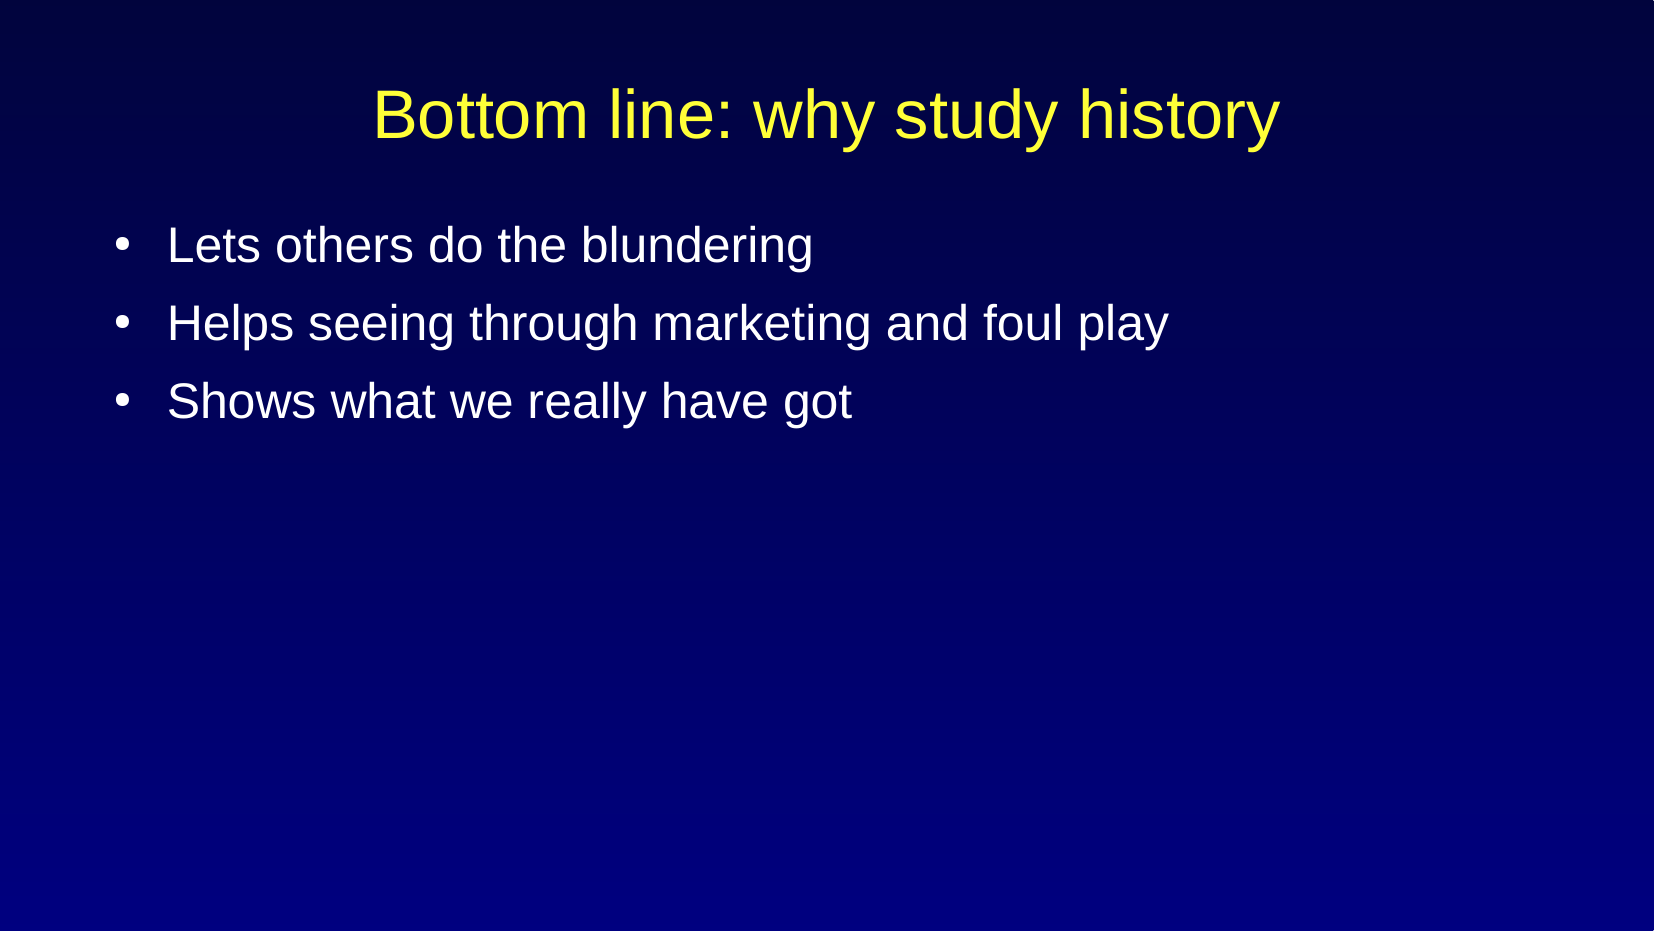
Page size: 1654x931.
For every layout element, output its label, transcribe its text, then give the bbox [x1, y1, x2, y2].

title Bottom line: why study history [82, 37, 1571, 193]
list Lets others do the blundering Helps seeing through marketing and foul play Shows what we really have got [82, 217, 1571, 758]
